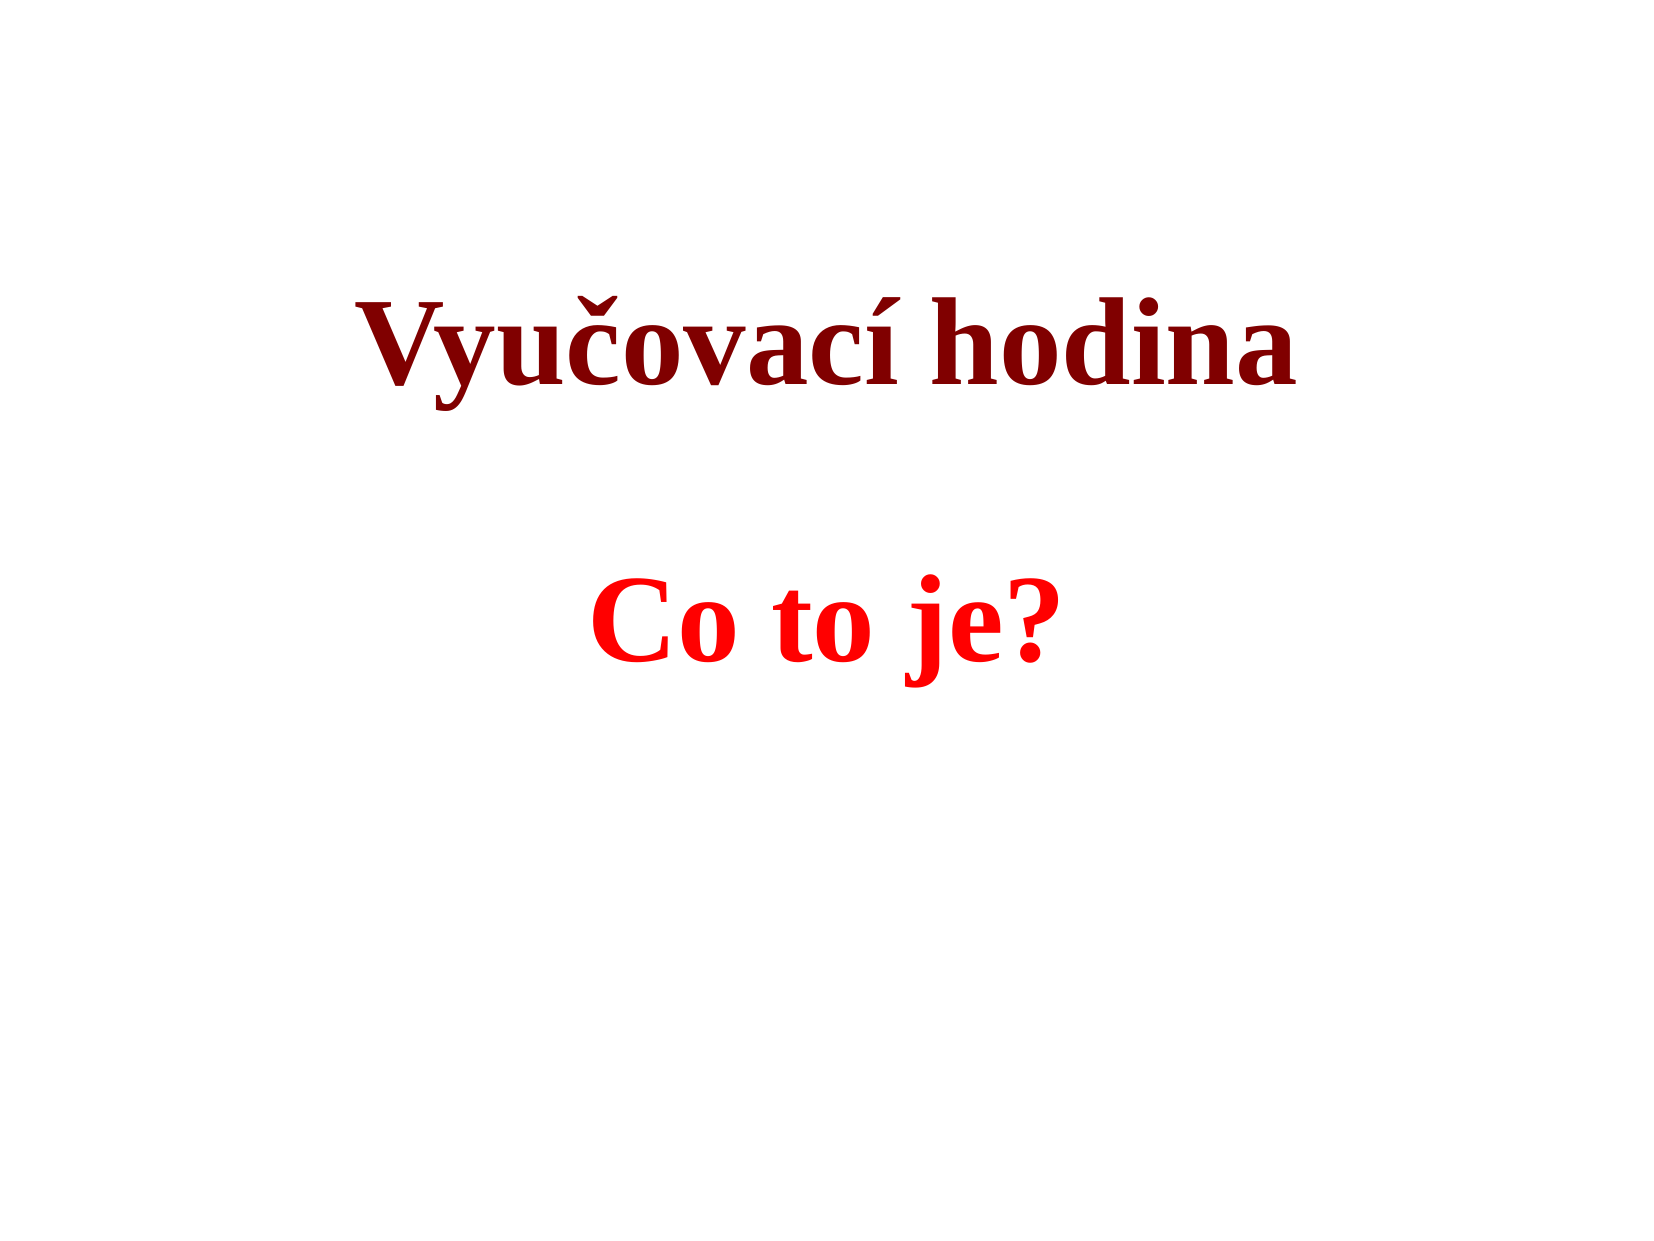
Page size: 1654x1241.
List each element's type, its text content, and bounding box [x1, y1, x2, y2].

text_box Vyučovací hodina Co to je? [340, 265, 1314, 697]
